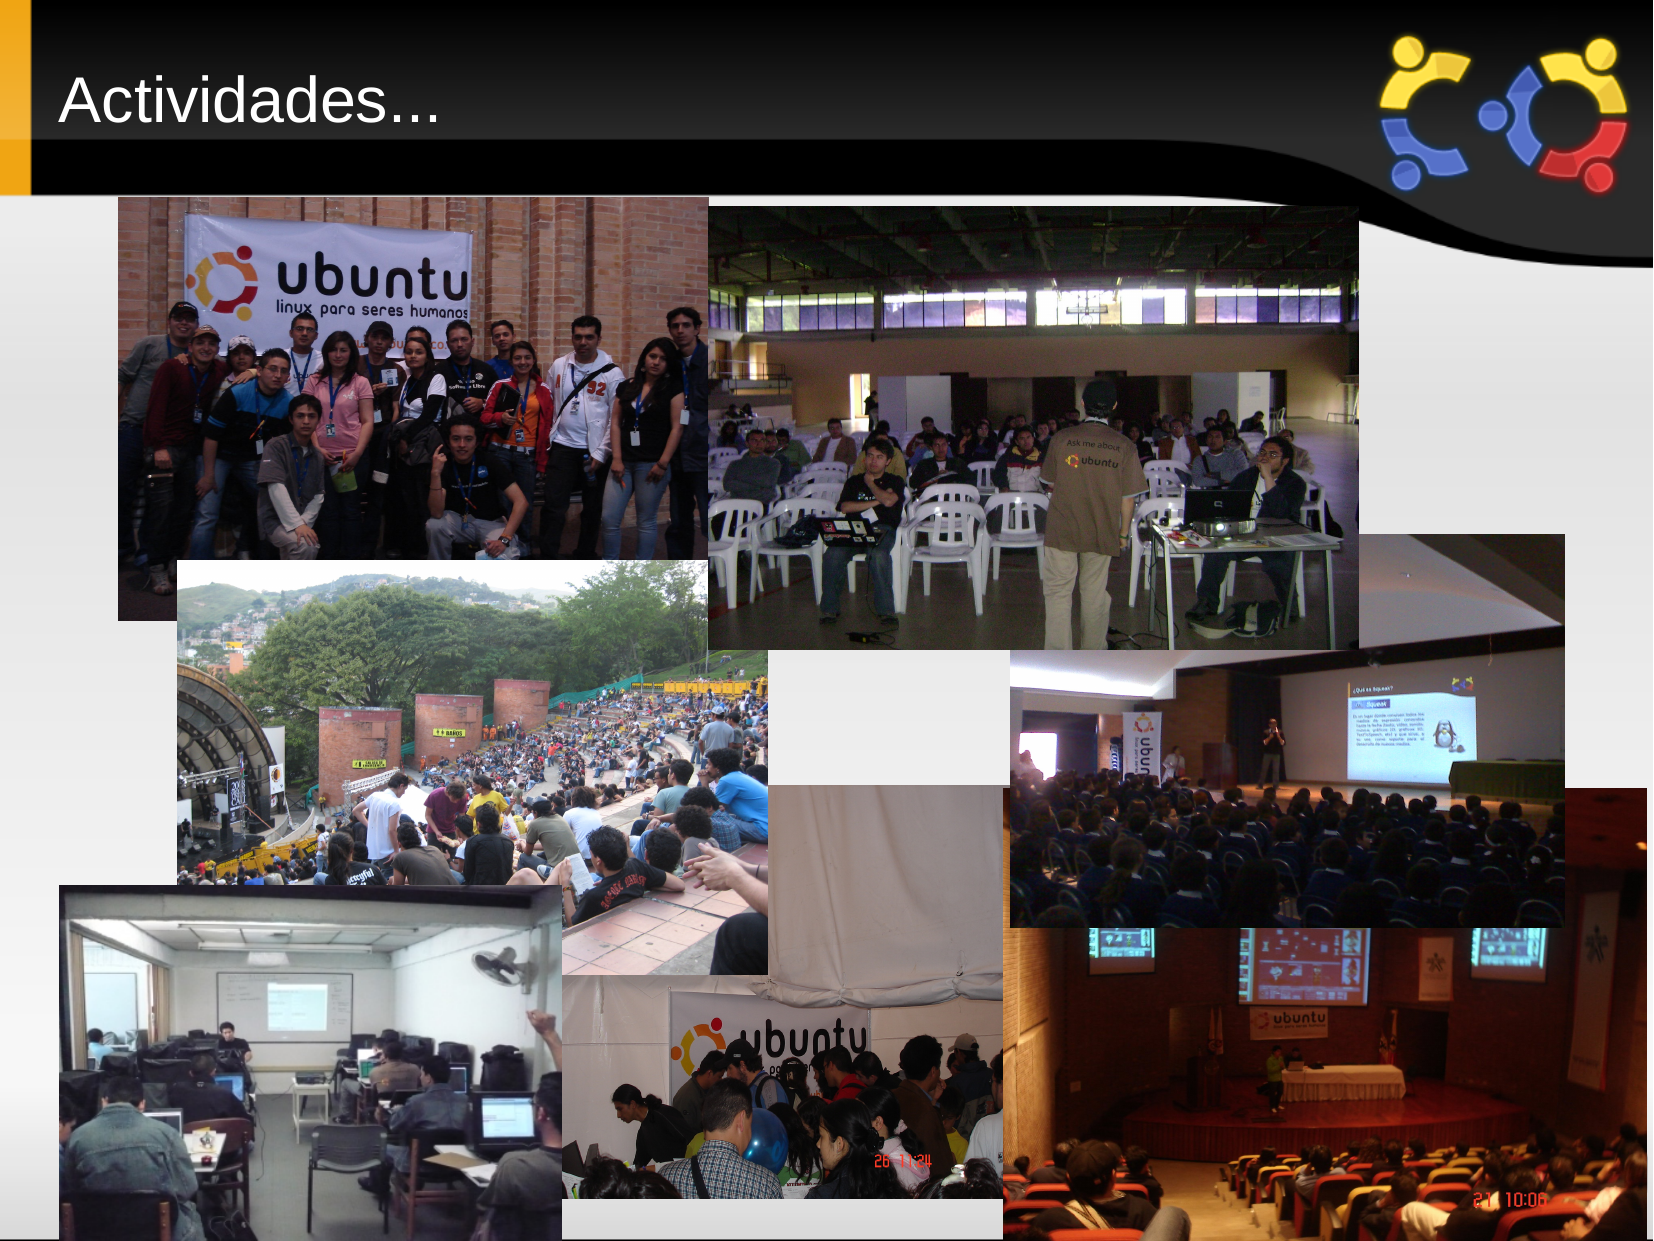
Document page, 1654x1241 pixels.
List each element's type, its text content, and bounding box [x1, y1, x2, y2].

picture [0, 0, 1653, 1241]
title Actividades... [59, 41, 1376, 160]
